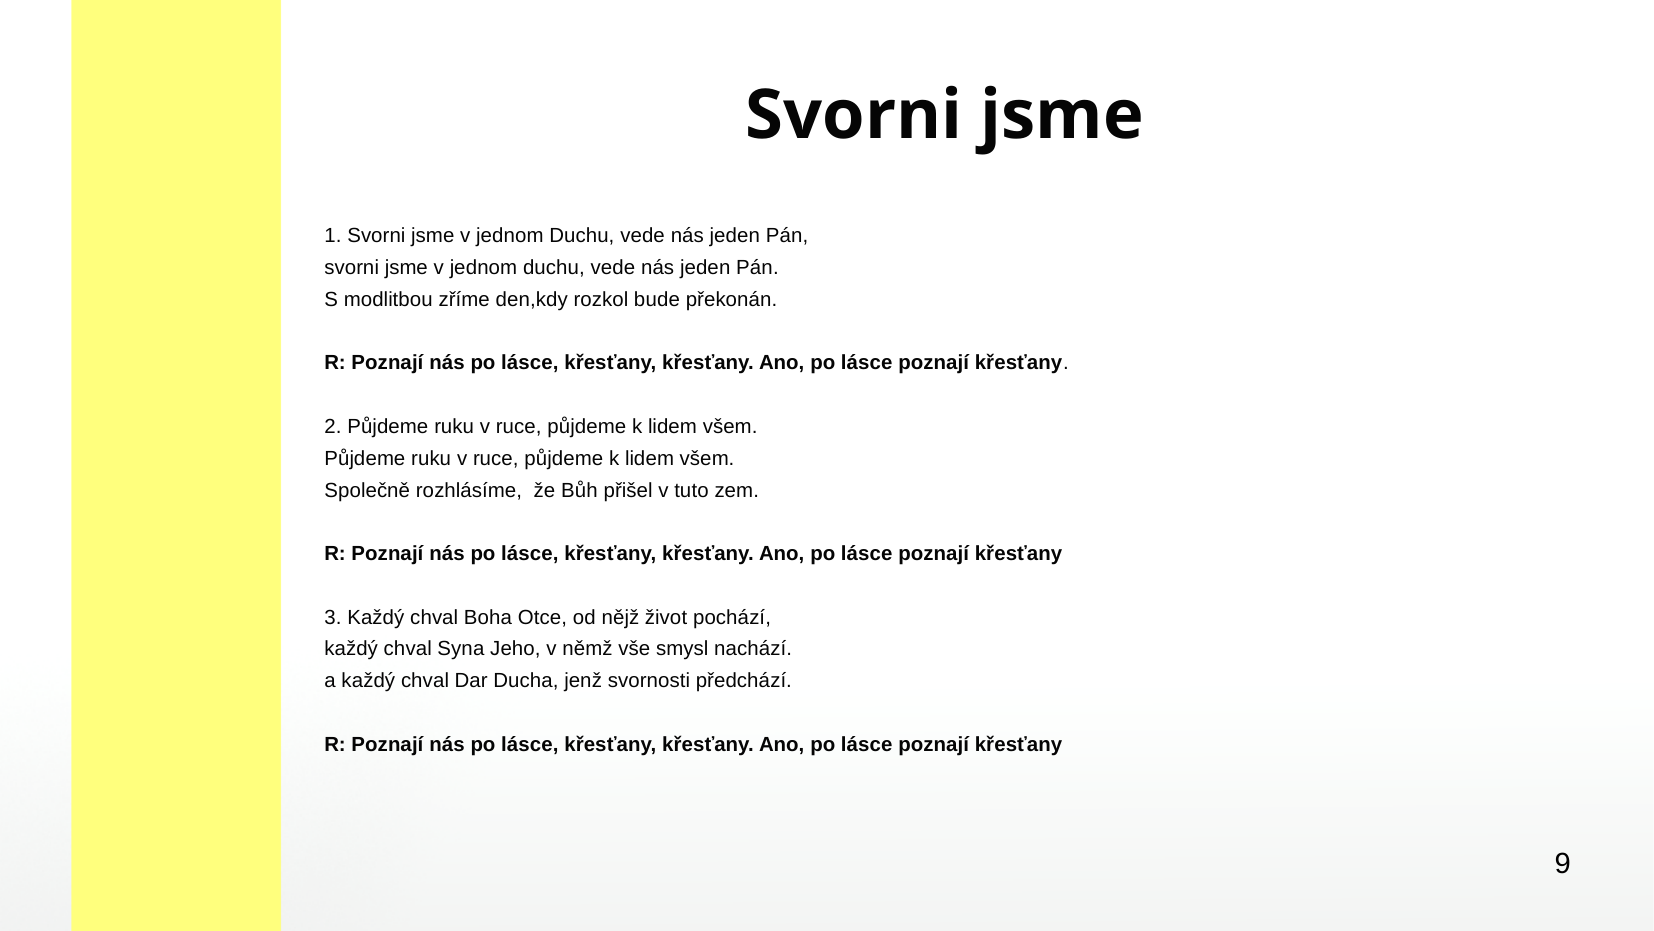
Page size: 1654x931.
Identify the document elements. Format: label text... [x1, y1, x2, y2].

title Svorni jsme [295, 35, 1595, 189]
picture [0, 0, 1654, 931]
list 1. Svorni jsme v jednom Duchu, vede nás jeden Pán, svorni jsme v jednom duchu, vede nás jeden Pán. S modlitbou zříme den,kdy rozkol bude překonán. R: Poznají nás po lásce, křesťany, křesťany. Ano, po lásce poznají křesťany. 2. Půjdeme ruku v ruce, půjdeme k lidem všem. Půjdeme ruku v ruce, půjdeme k lidem všem. Společně rozhlásíme, že Bůh přišel v tuto zem. R: Poznají nás po lásce, křesťany, křesťany. Ano, po lásce poznají křesťany 3. Každý chval Boha Otce, od nějž život pochází, každý chval Syna Jeho, v němž vše smysl nachází. a každý chval Dar Ducha, jenž svornosti předchází. R: Poznají nás po lásce, křesťany, křesťany. Ano, po lásce poznají křesťany [295, 224, 1595, 764]
